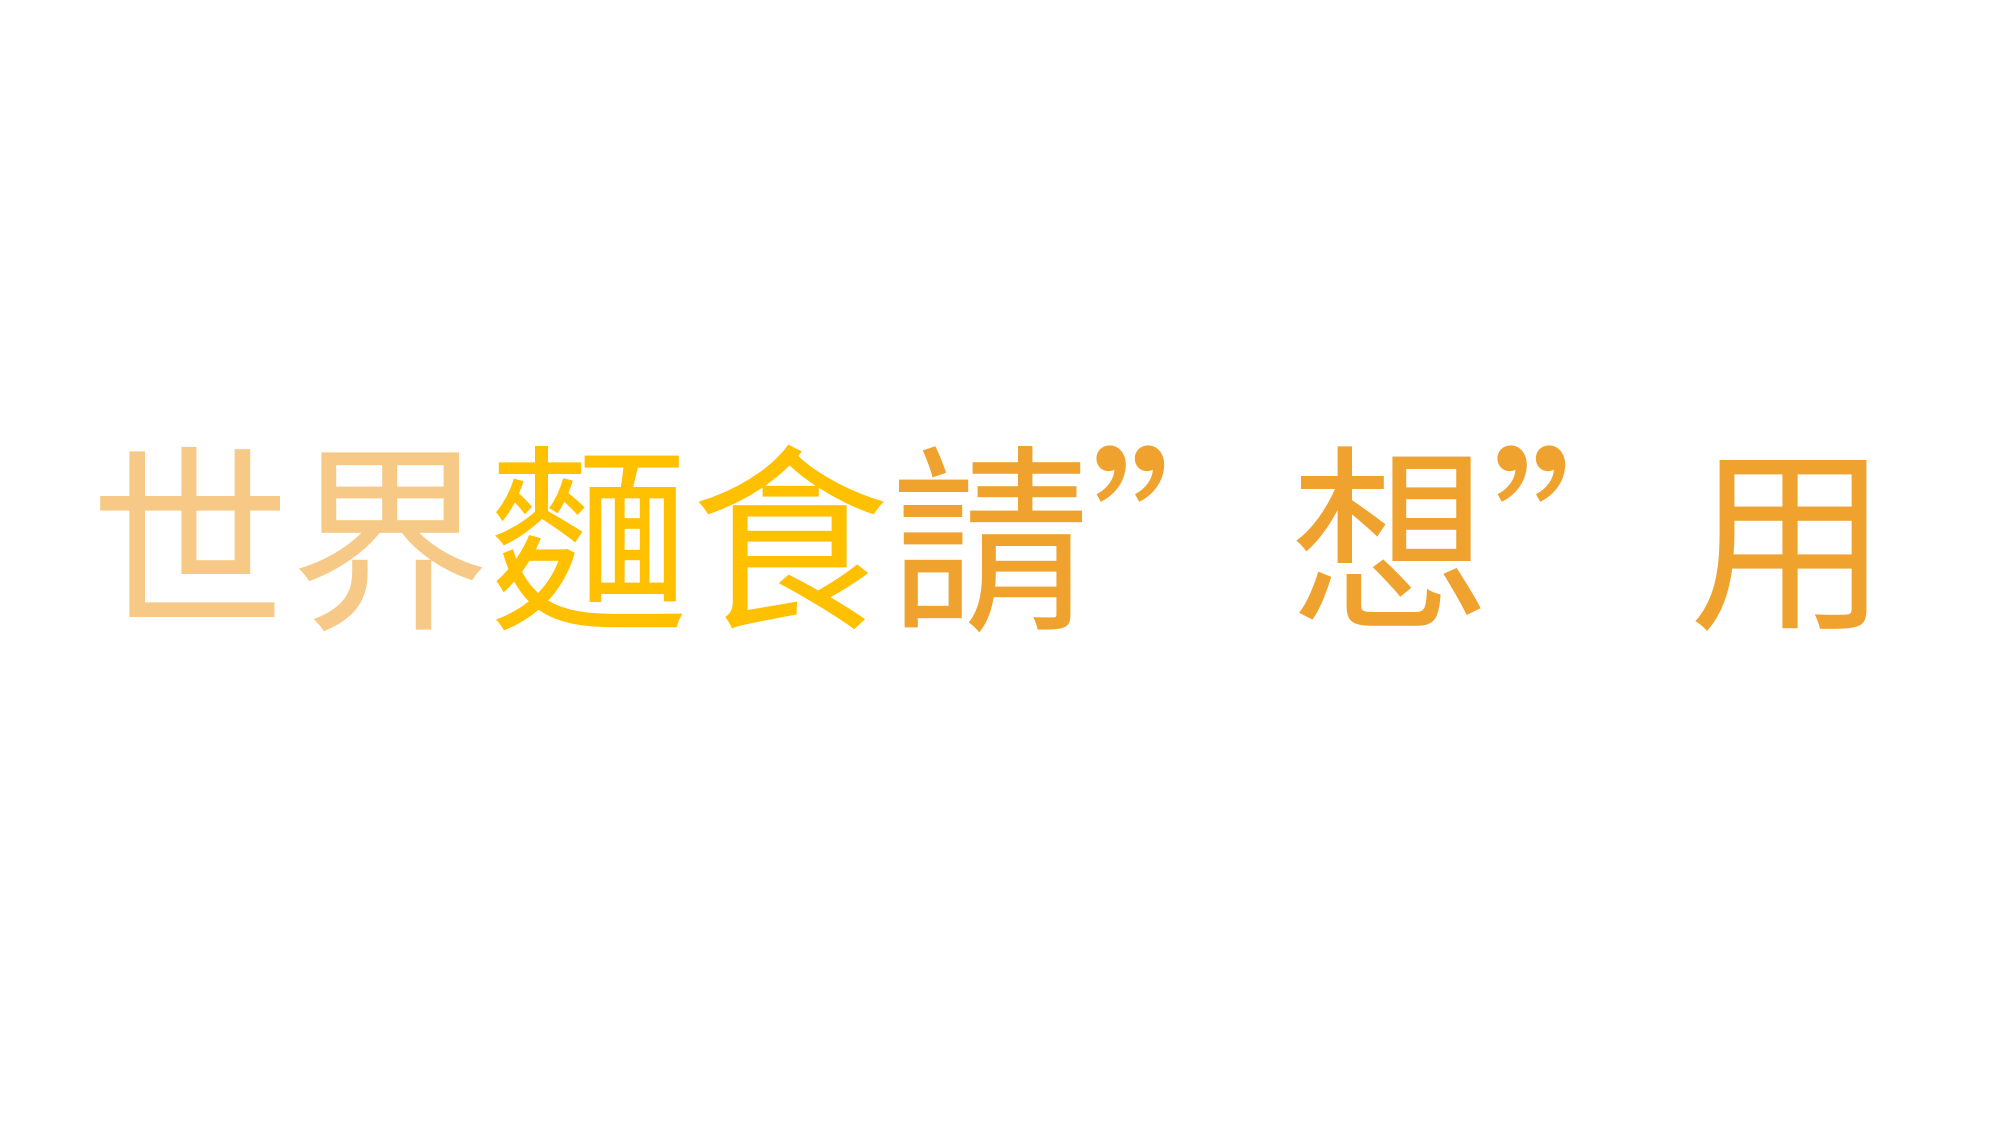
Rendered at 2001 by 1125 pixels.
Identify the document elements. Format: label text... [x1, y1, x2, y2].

title 世界麵食請”想”用 [66, 434, 1914, 652]
